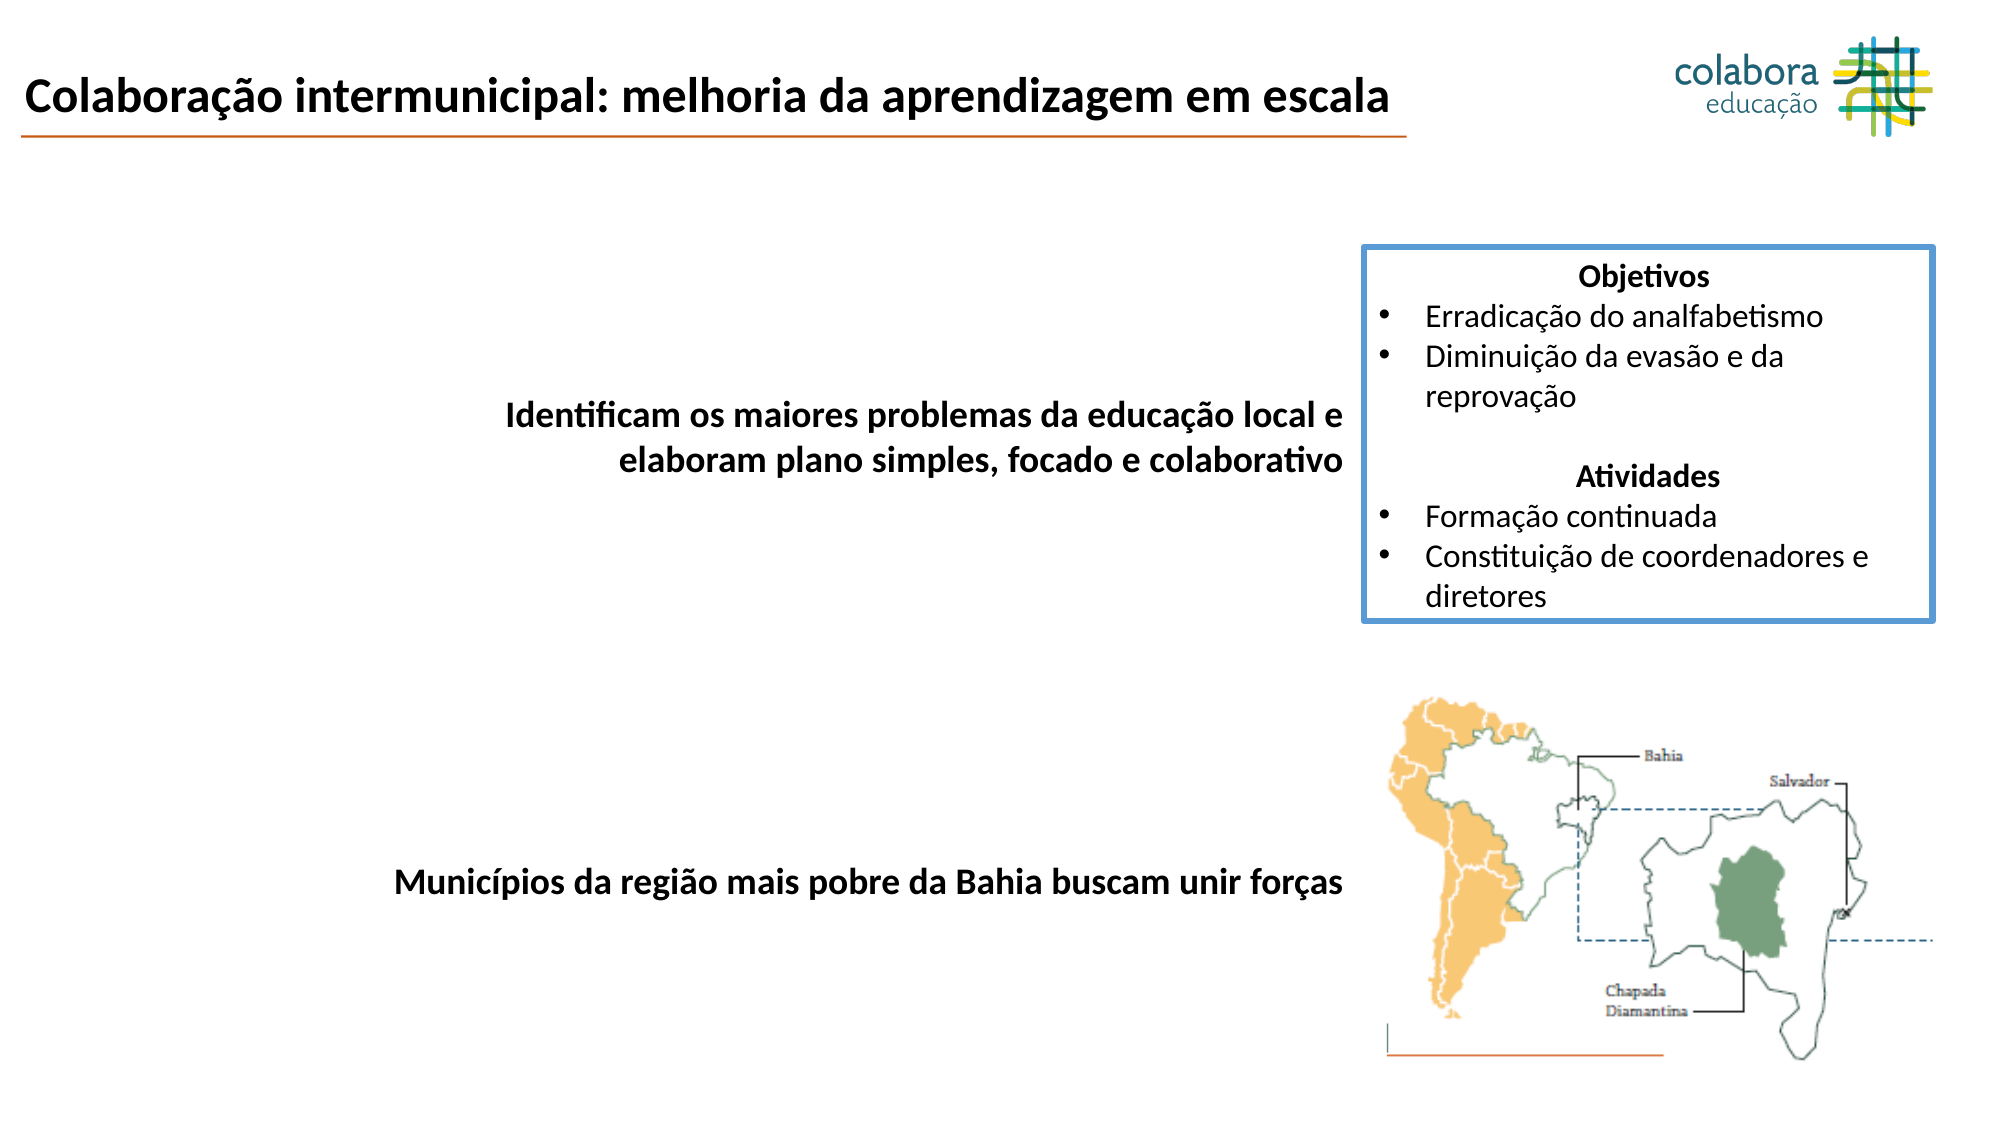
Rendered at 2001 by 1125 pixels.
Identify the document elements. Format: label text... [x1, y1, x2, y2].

text_box Colaboração intermunicipal: melhoria da aprendizagem em escala [21, 57, 1407, 127]
text_box Municípios da região mais pobre da Bahia buscam unir forças [345, 849, 1360, 910]
text_box Objetivos Erradicação do analfabetismo Diminuição da evasão e da reprovação Atividades Formação continuada Constituição de coordenadores e diretores [1363, 247, 1933, 622]
text_box Identificam os maiores problemas da educação local e elaboram plano simples, focado e colaborativo [405, 382, 1360, 488]
picture [1386, 694, 1933, 1063]
picture [1675, 36, 1933, 137]
